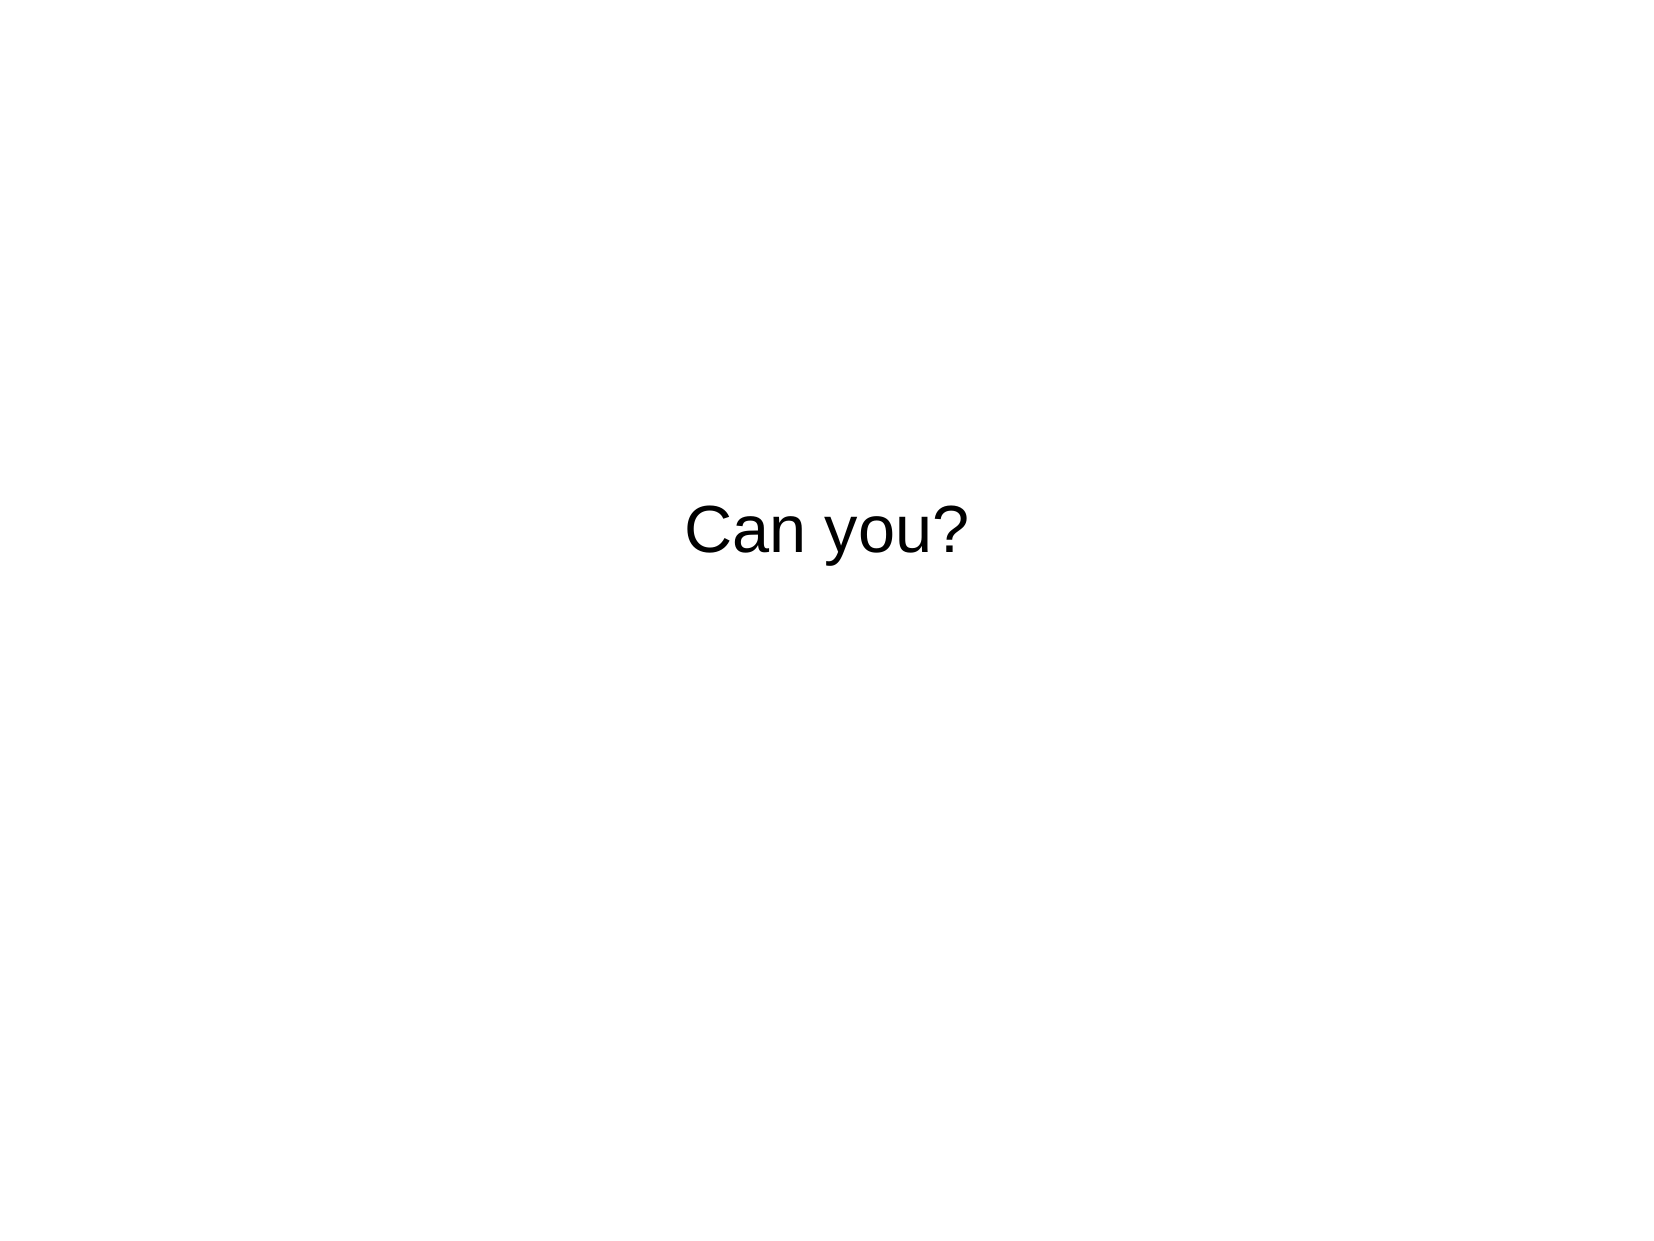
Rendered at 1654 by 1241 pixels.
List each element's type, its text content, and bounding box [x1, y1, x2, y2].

subtitle Can you? [82, 49, 1571, 1010]
